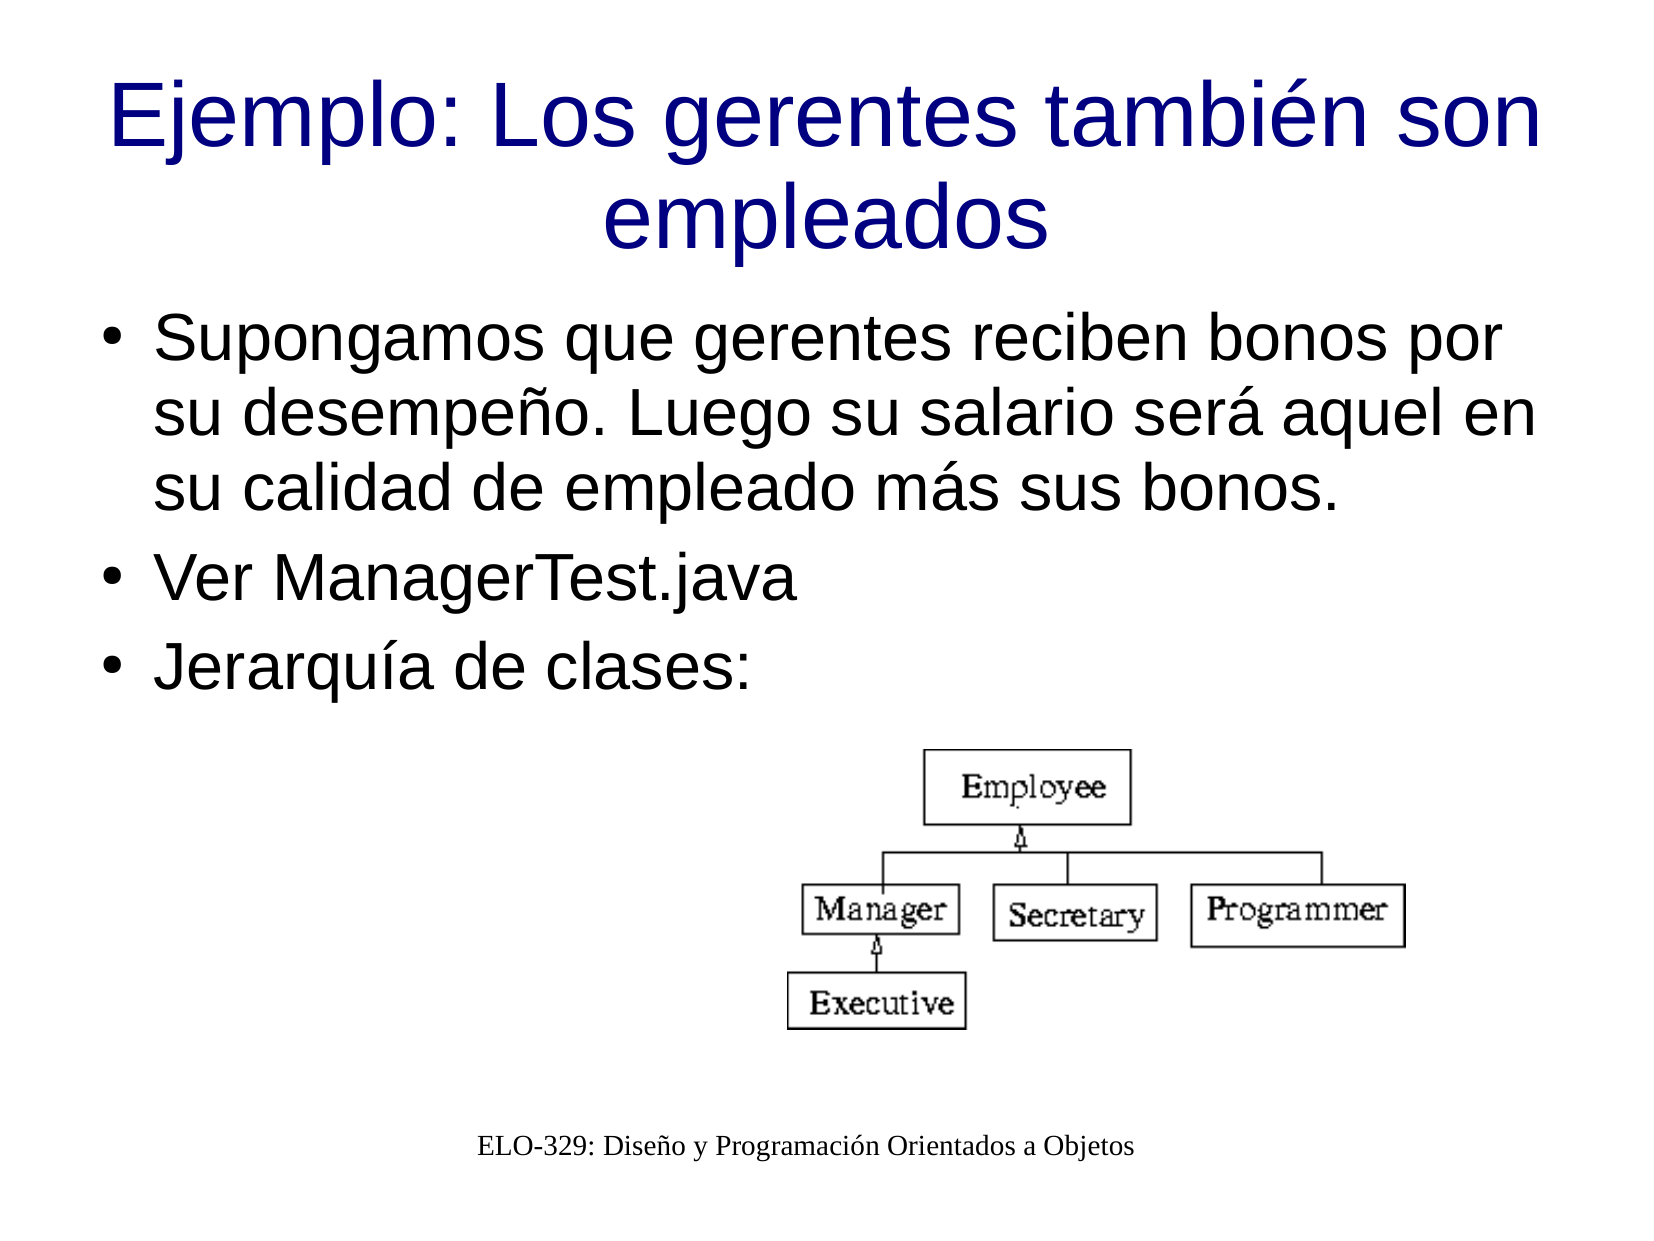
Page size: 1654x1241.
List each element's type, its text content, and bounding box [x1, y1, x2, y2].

title Ejemplo: Los gerentes también son empleados [82, 51, 1571, 280]
picture [787, 749, 1406, 1031]
list Supongamos que gerentes reciben bonos por su desempeño. Luego su salario será aquel en su calidad de empleado más sus bonos. Ver ManagerTest.java Jerarquía de clases: [82, 300, 1571, 1126]
